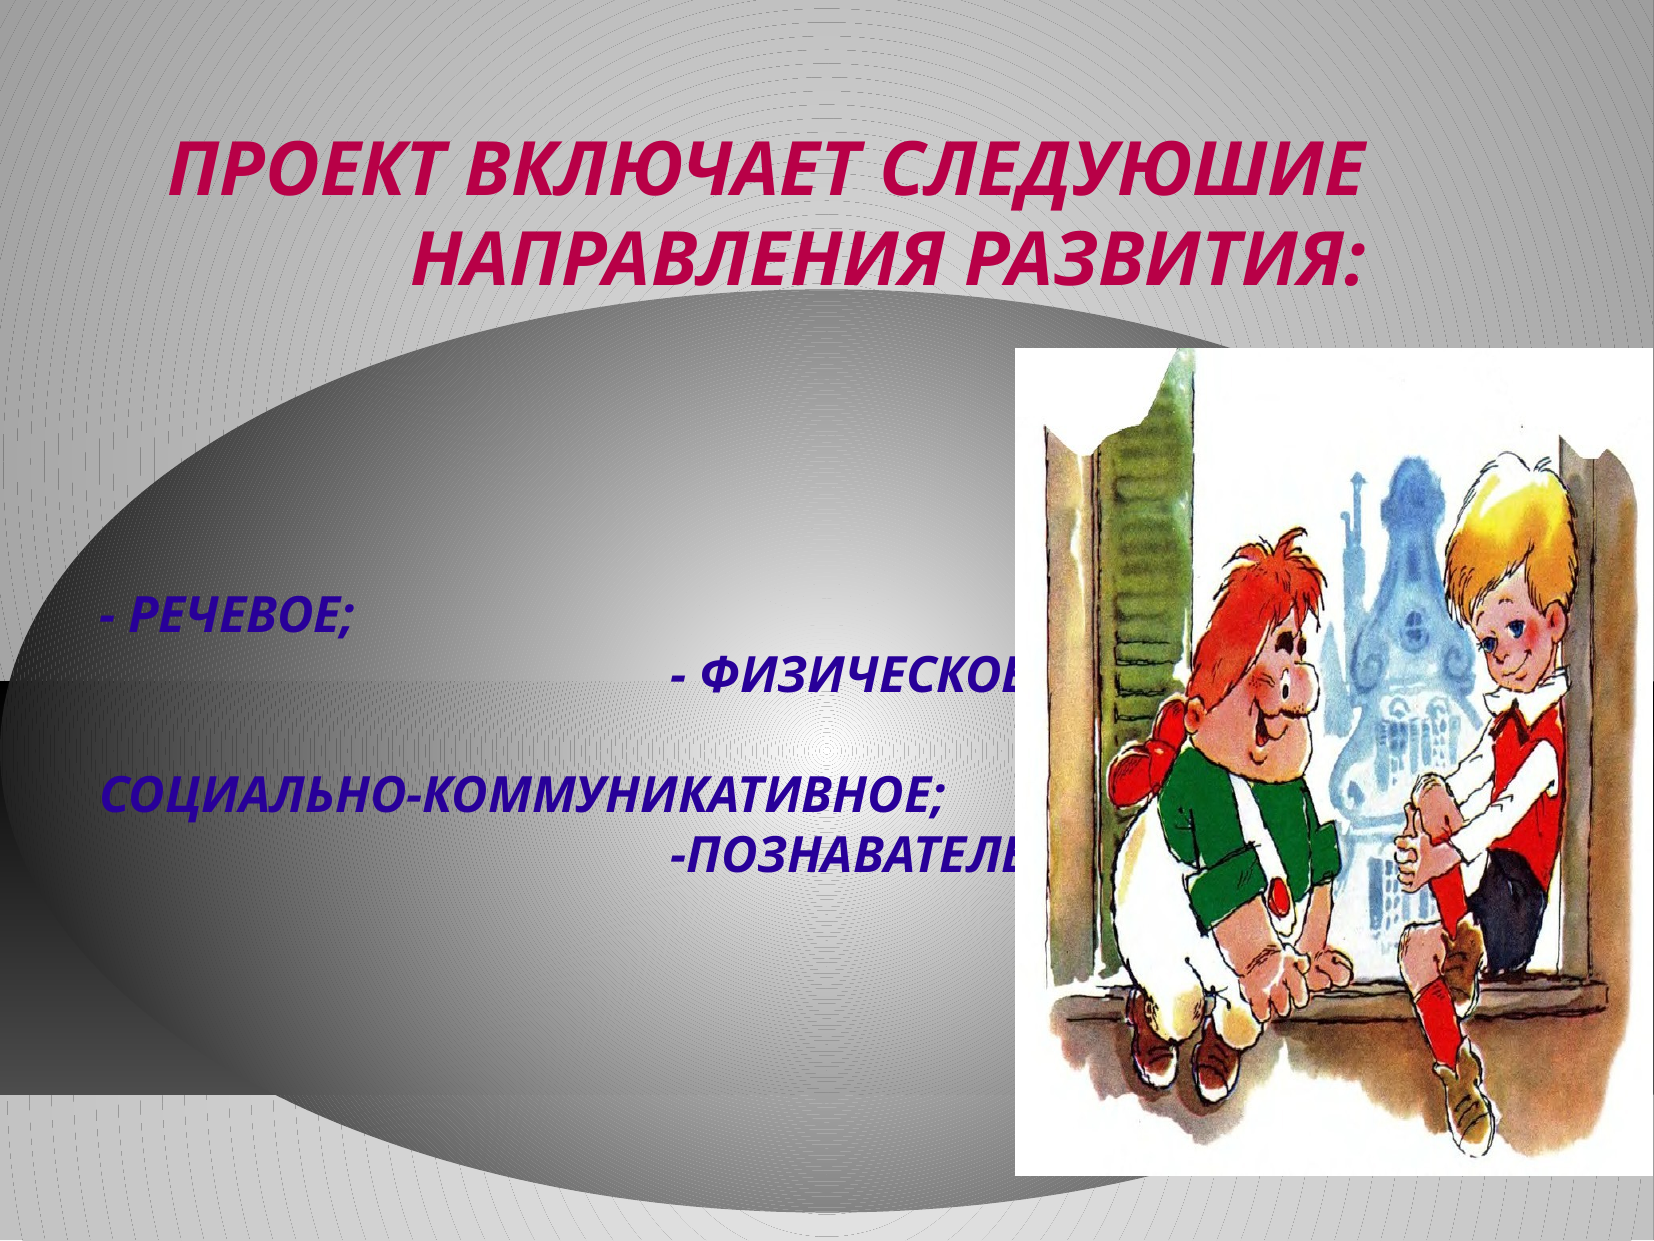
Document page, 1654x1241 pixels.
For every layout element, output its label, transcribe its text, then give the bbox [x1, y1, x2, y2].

subtitle - РЕЧЕВОЕ; - ФИЗИЧЕСКОЕ; - СОЦИАЛЬНО-КОММУНИКАТИВНОЕ; -ПОЗНАВАТЕЛЬНОЕ. [82, 336, 1488, 1128]
title ПРОЕКТ ВКЛЮЧАЕТ СЛЕДУЮШИЕ НАПРАВЛЕНИЯ РАЗВИТИЯ: [35, 112, 1501, 408]
picture [1015, 348, 1653, 1176]
